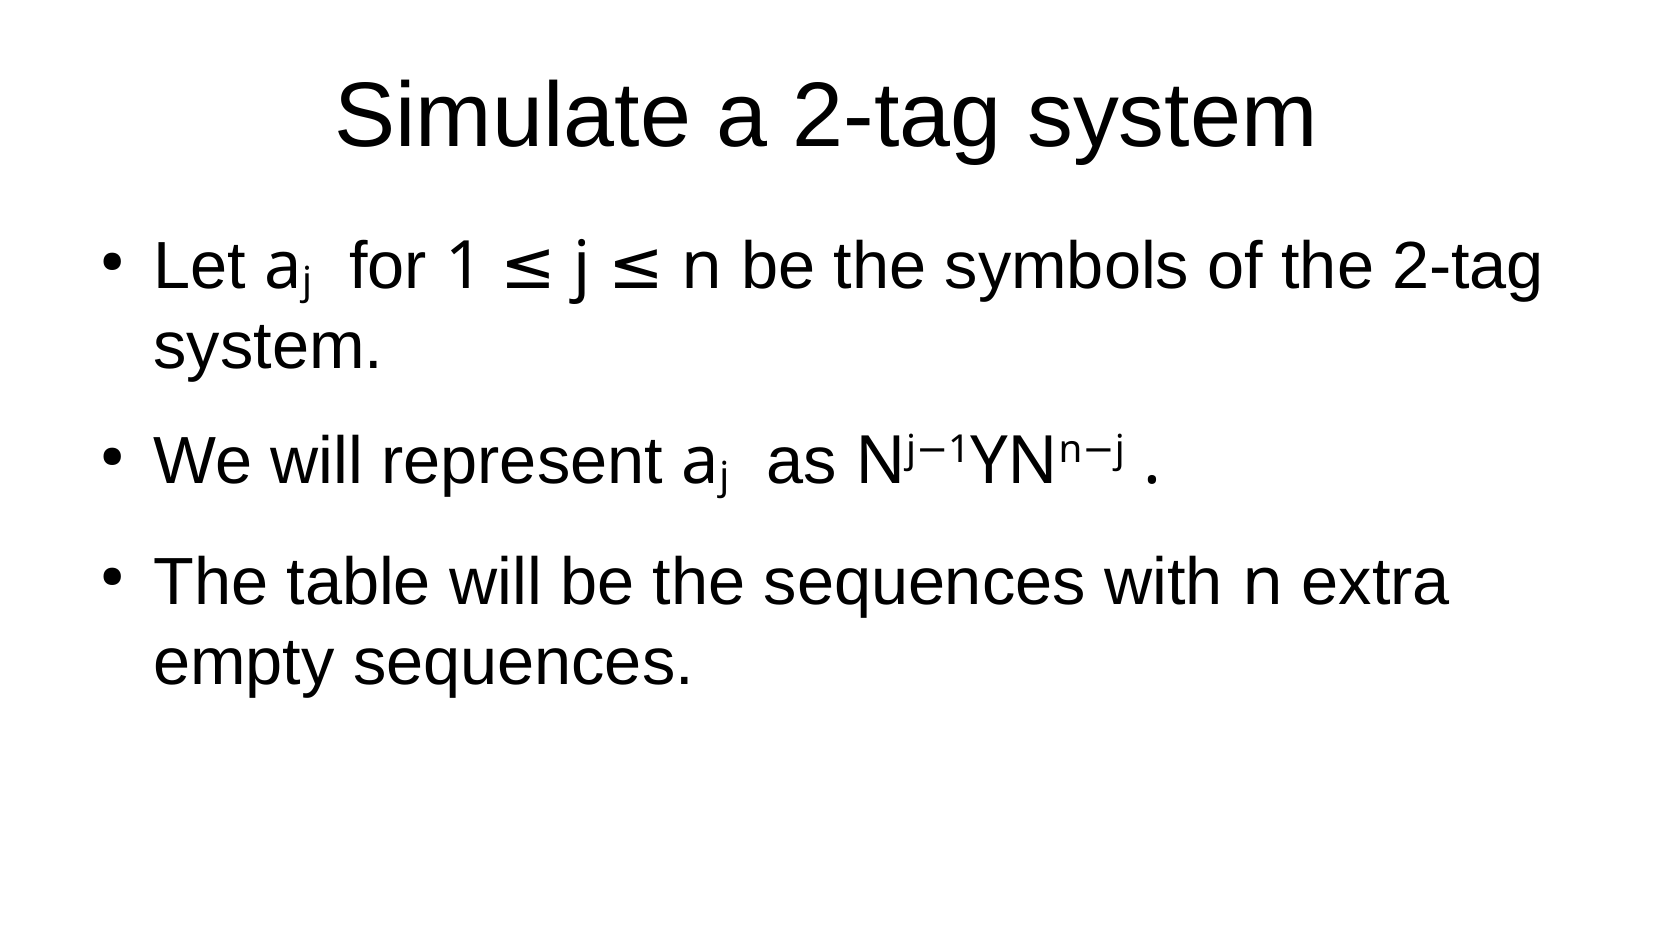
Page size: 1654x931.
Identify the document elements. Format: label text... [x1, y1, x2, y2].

title Simulate a 2-tag system [82, 37, 1571, 193]
list Let aj for 1 ≤ j ≤ n be the symbols of the 2-tag system. We will represent aj as Nj−1YNn−j . The table will be the sequences with n extra empty sequences. [82, 217, 1571, 758]
